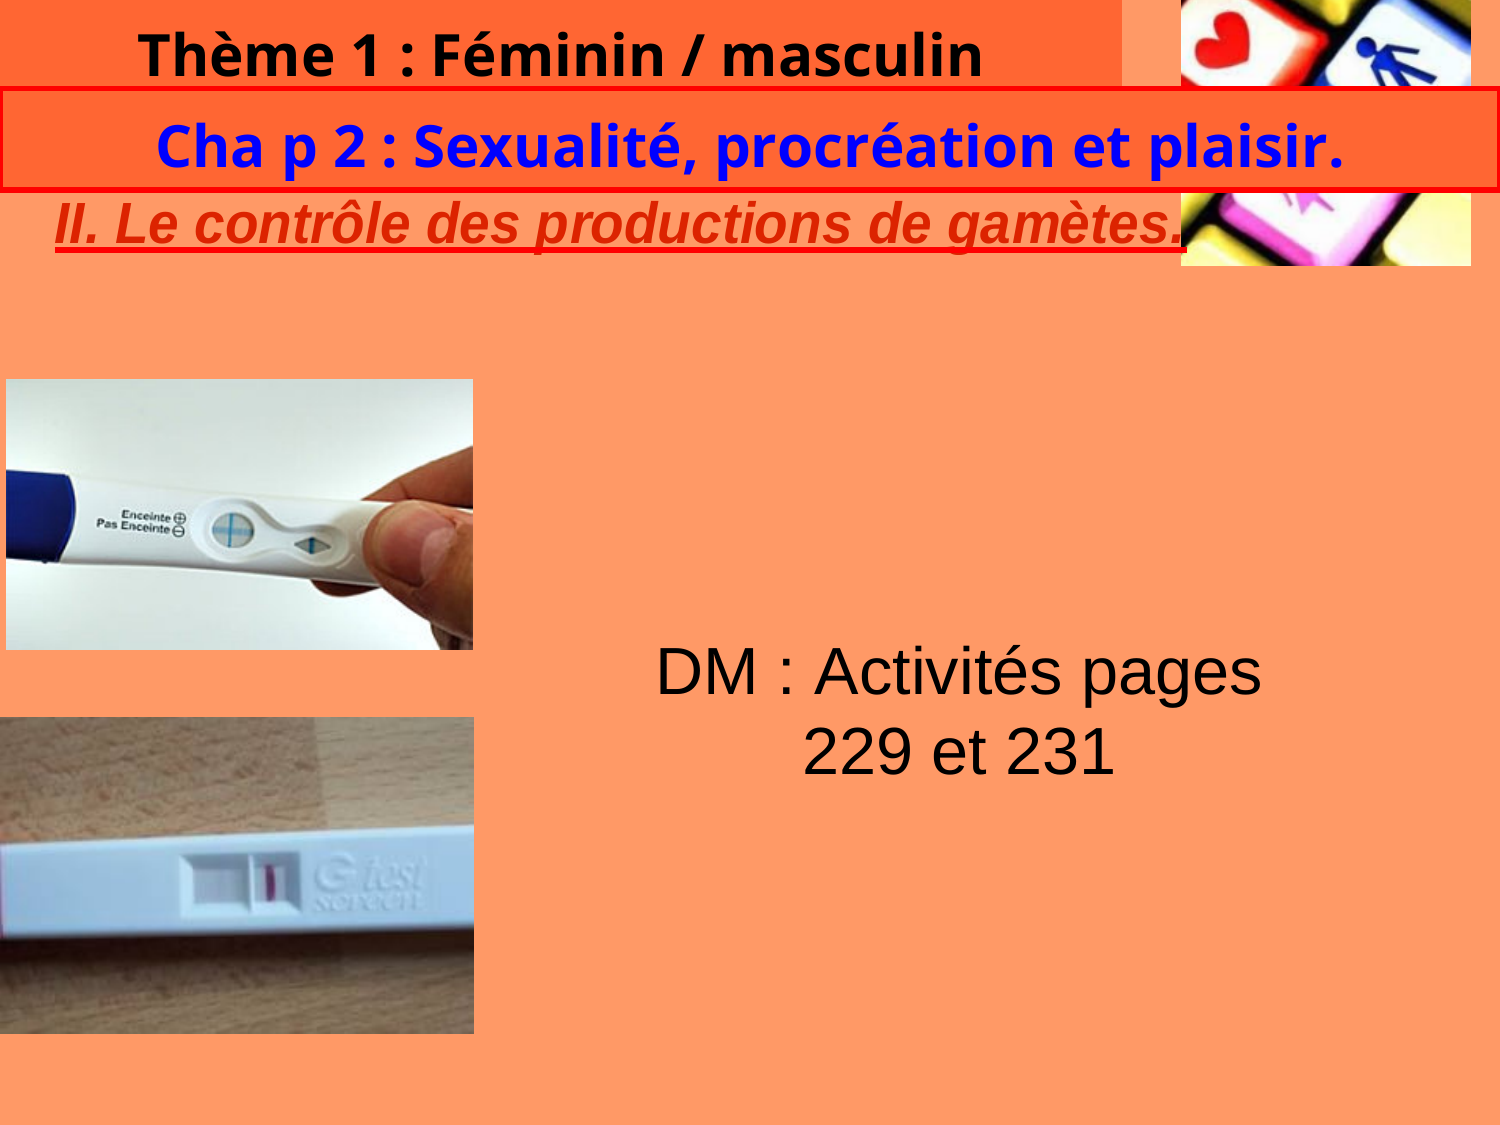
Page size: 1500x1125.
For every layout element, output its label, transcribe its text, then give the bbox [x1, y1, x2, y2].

text_box Cha p 2 : Sexualité, procréation et plaisir. [0, 88, 1500, 191]
picture [6, 379, 473, 650]
text_box Thème 1 : Féminin / masculin [0, 0, 1122, 88]
text_box DM : Activités pages 229 et 231 [590, 620, 1329, 857]
picture [1181, 0, 1471, 88]
chart [53, 189, 1398, 255]
picture [0, 717, 474, 1034]
picture [1181, 191, 1471, 266]
